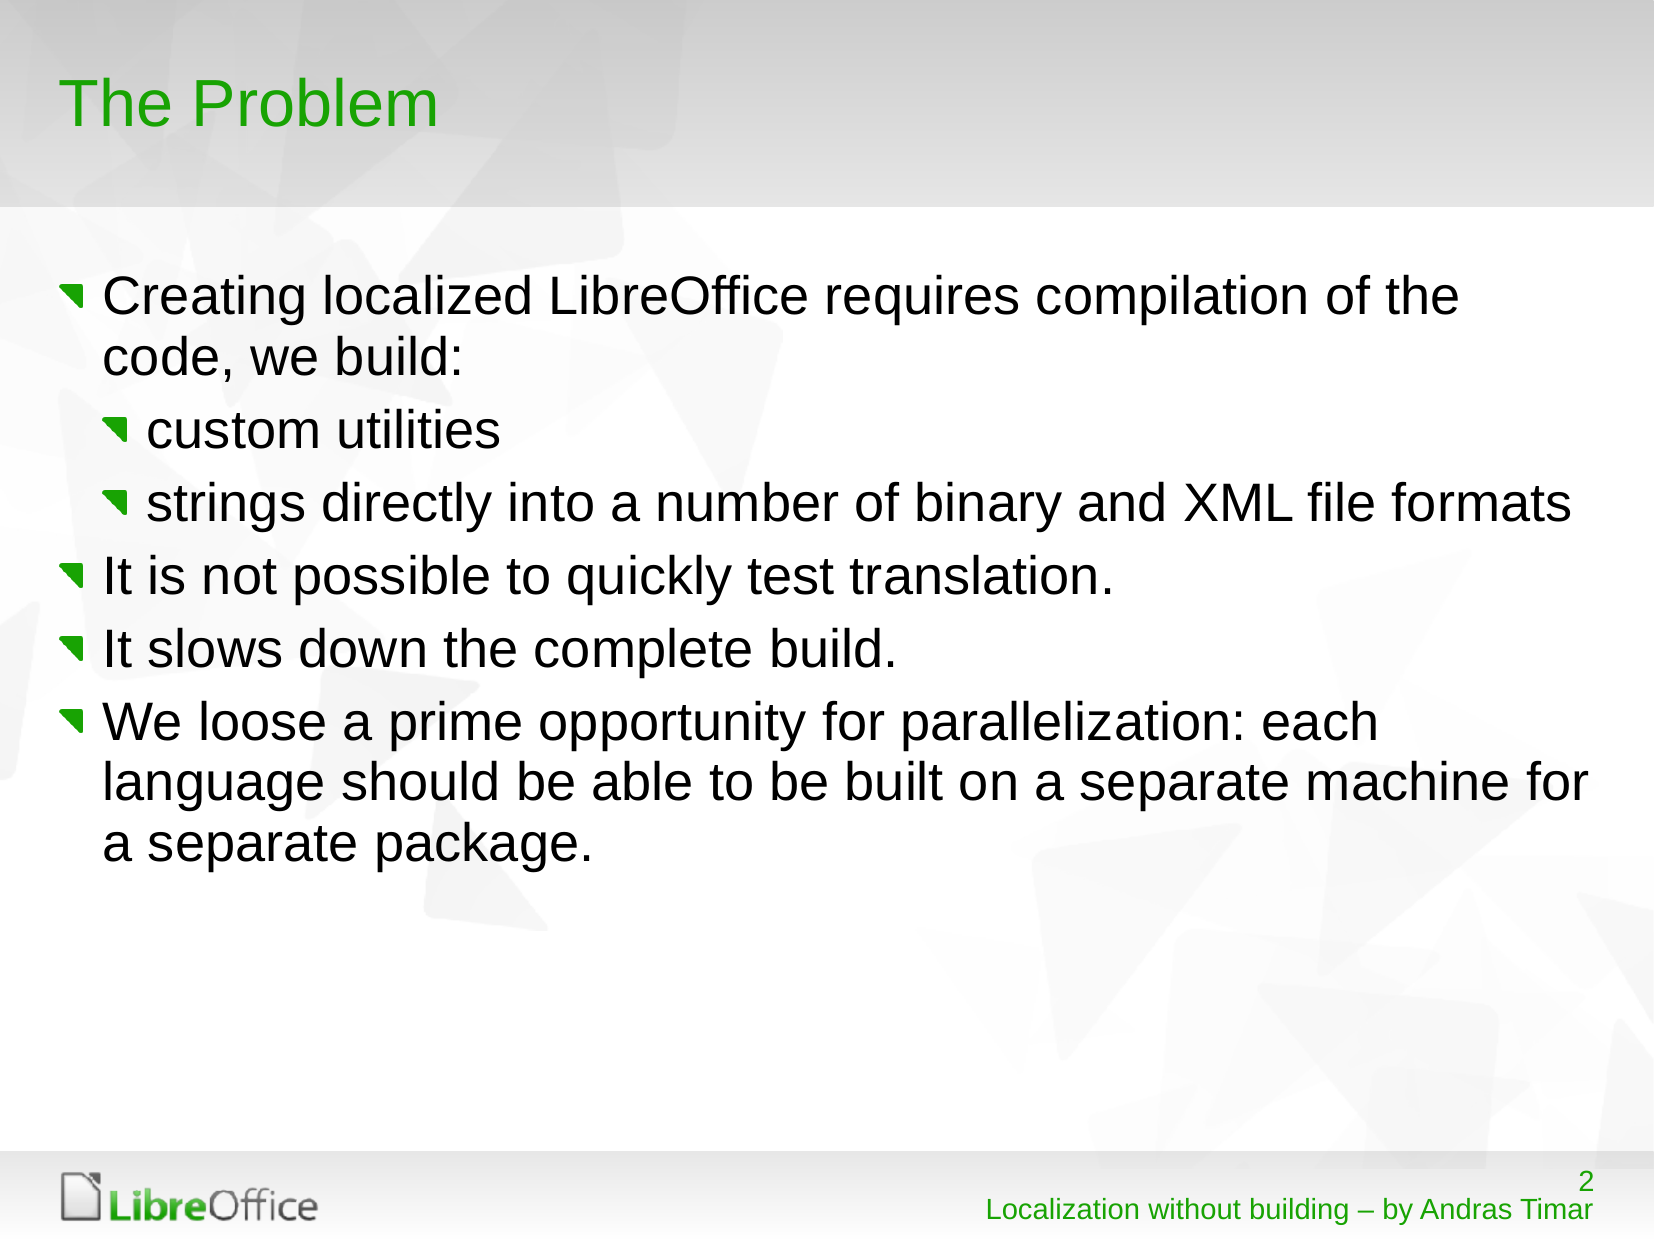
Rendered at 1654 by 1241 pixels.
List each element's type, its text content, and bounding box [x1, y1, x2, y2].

title The Problem [59, 29, 1595, 178]
picture [0, 0, 783, 931]
list Creating localized LibreOffice requires compilation of the code, we build: custom utilities strings directly into a number of binary and XML file formats It is not possible to quickly test translation. It slows down the complete build. We loose a prime opportunity for parallelization: each language should be able to be built on a separate machine for a separate package. [59, 265, 1595, 1114]
picture [915, 548, 1654, 1169]
picture [41, 1152, 337, 1240]
